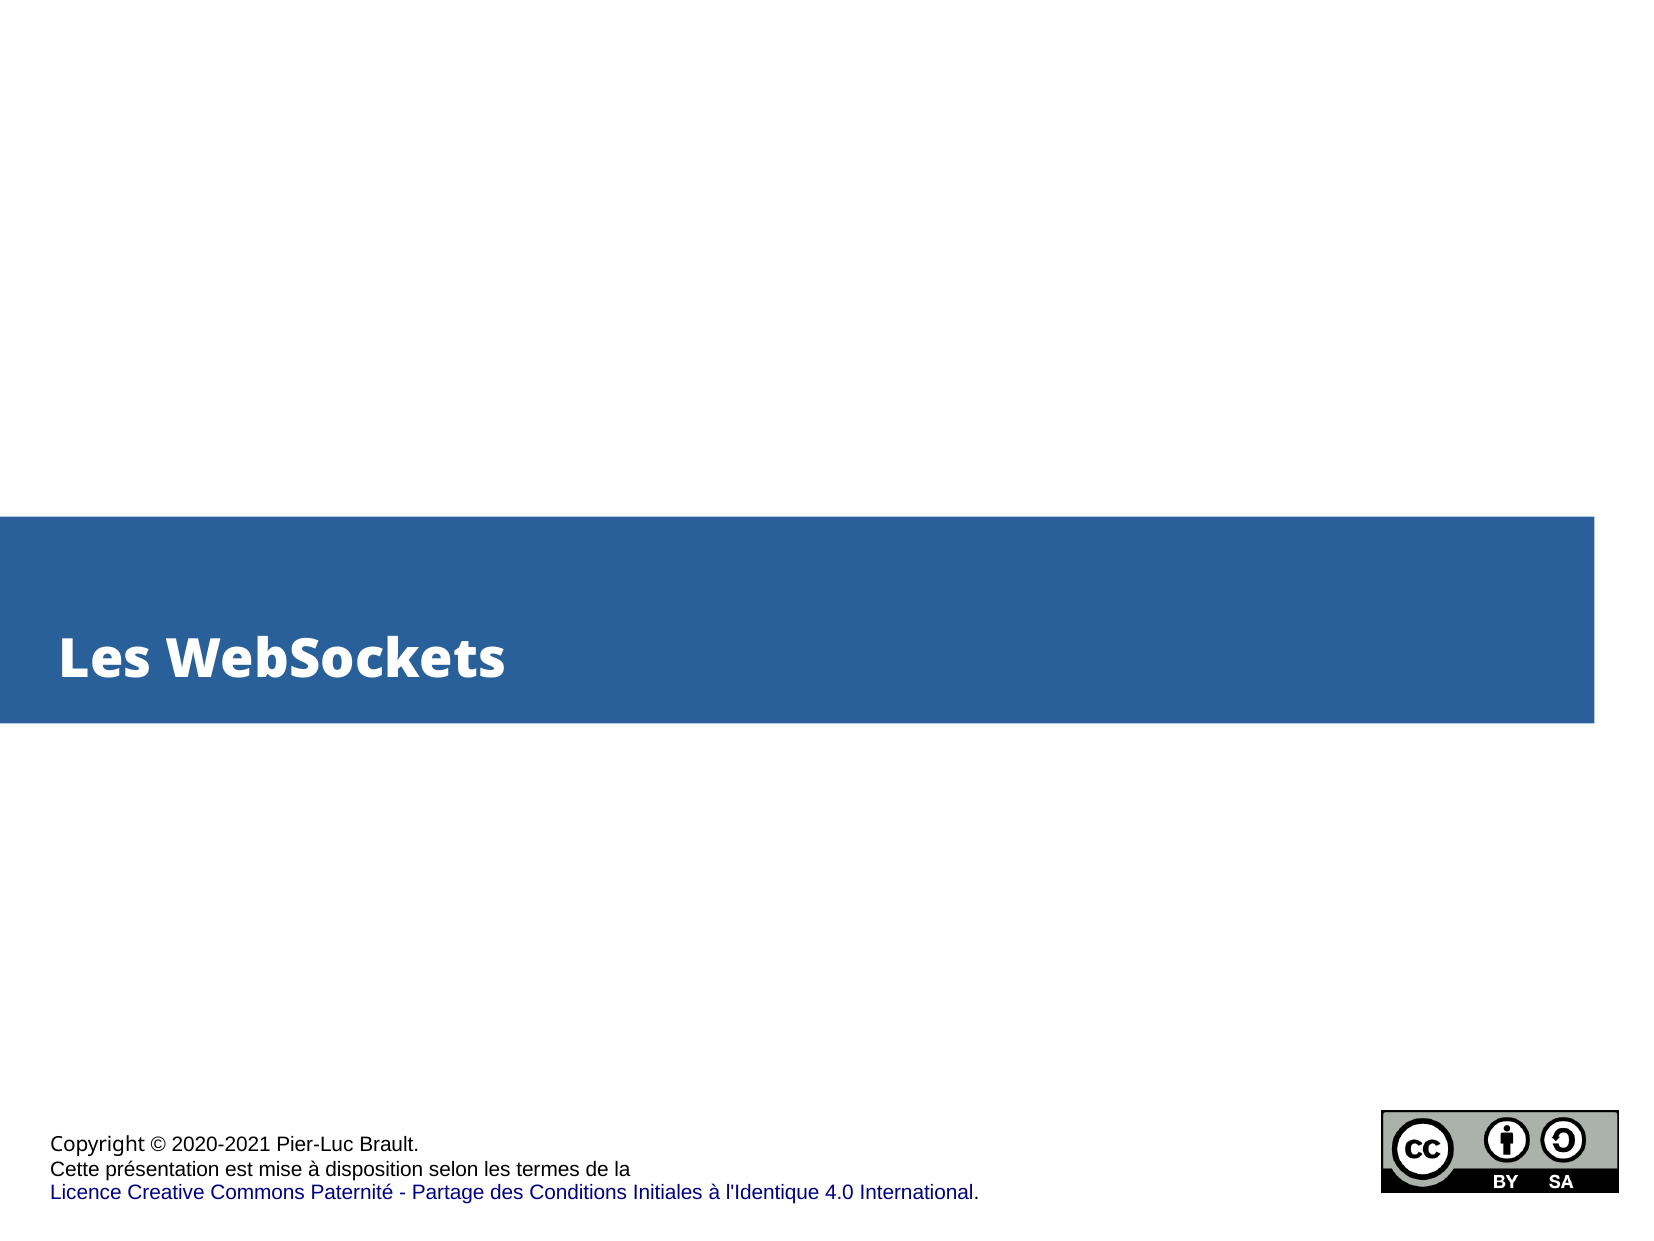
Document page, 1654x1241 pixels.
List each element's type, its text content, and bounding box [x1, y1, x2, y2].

title Les WebSockets [59, 546, 1595, 694]
picture [1381, 1110, 1619, 1193]
text_box Copyright © 2020-2021 Pier-Luc Brault. Cette présentation est mise à disposition selon les termes de la Licence Creative Commons Paternité - Partage des Conditions Initiales à l'Identique 4.0 International. [35, 1122, 1099, 1214]
